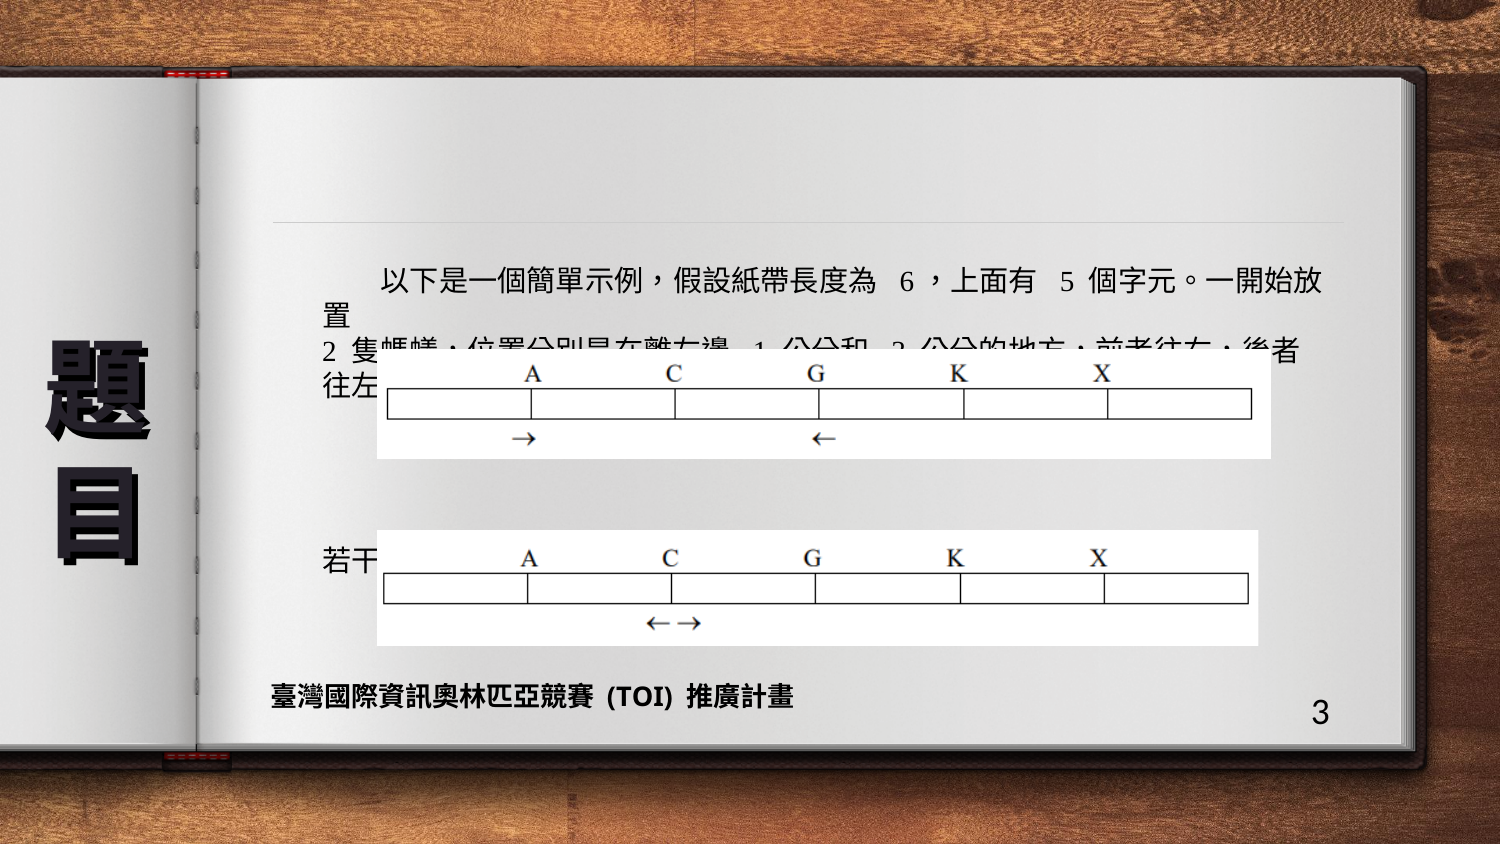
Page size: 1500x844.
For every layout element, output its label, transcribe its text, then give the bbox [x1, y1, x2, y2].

chart [377, 530, 1259, 646]
text_box [1295, 672, 1386, 737]
text_box 以下是一個簡單示例，假設紙帶長度為 6，上面有 5 個字元。一開始放置 2 隻螞蟻，位置分別是在離左邊 1 公分和 3 公分的地方，前者往右，後者往左。 若干時間後，兩者會在離左邊 2 公分的地方相遇且各自轉向。 [307, 255, 1341, 585]
title 題 目 [28, 306, 210, 552]
chart [377, 349, 1271, 459]
